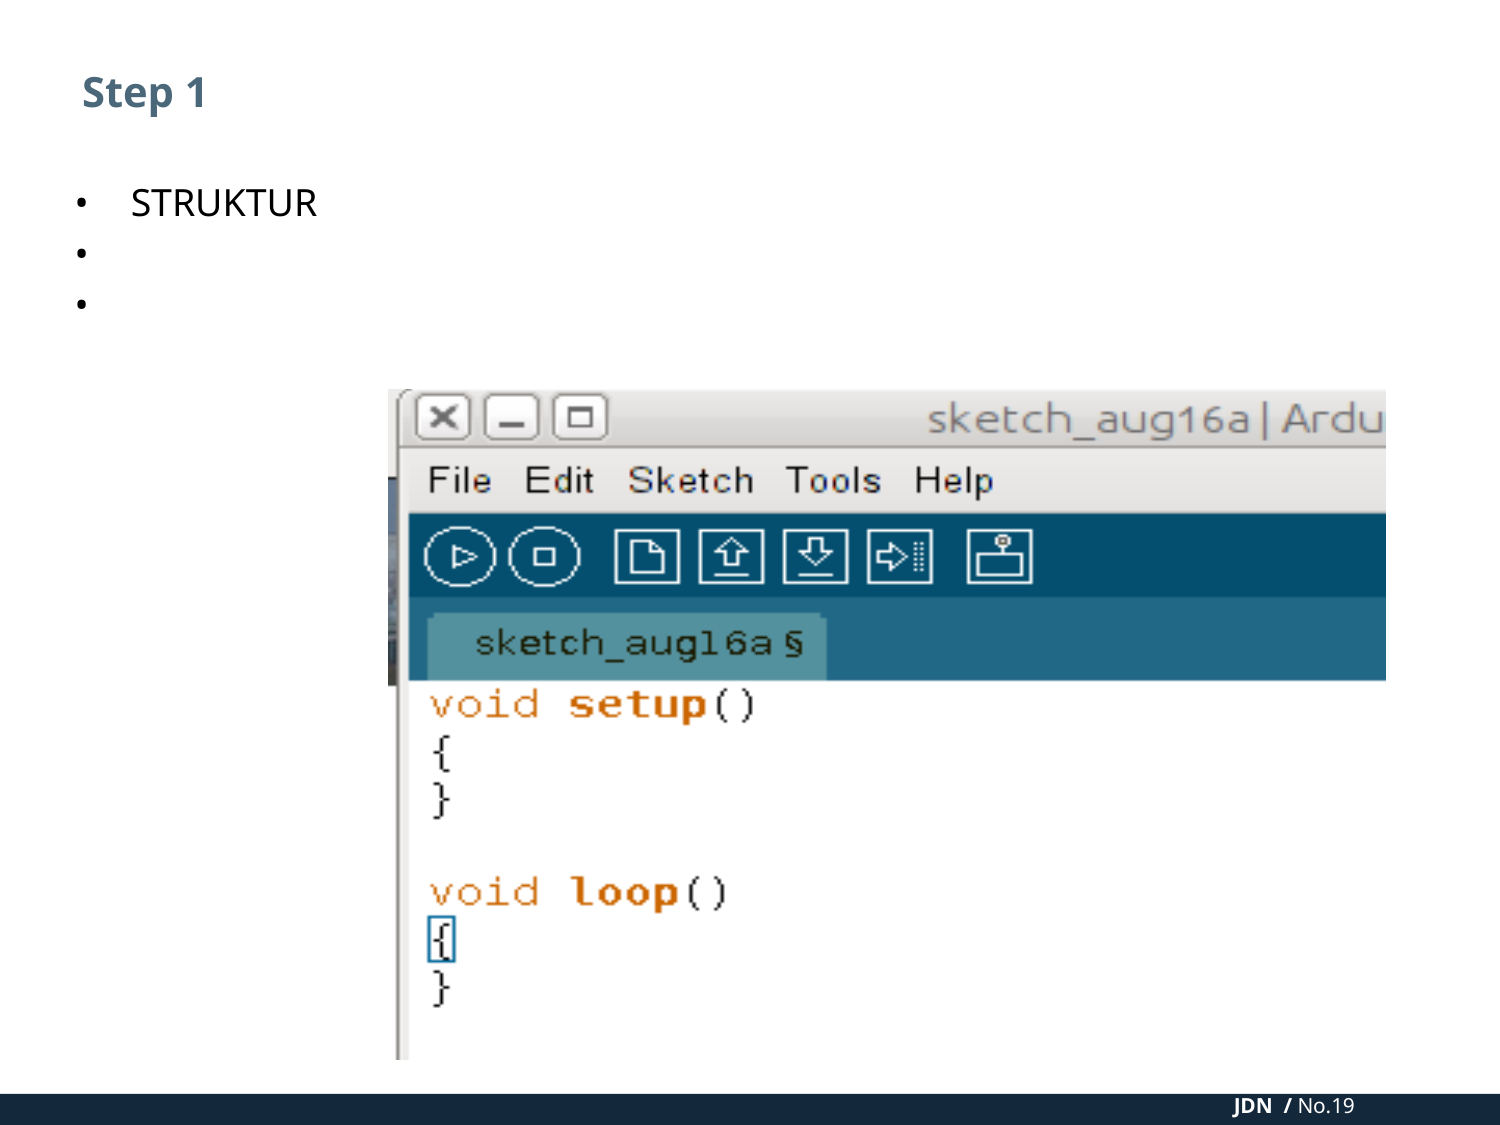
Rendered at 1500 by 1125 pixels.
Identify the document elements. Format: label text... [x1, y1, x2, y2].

list STRUKTUR [68, 176, 1462, 1094]
picture [508, 526, 581, 587]
picture [424, 526, 497, 587]
title Step 1 [67, 34, 1416, 148]
picture [867, 529, 933, 584]
picture [967, 529, 1033, 584]
picture [388, 389, 1386, 1060]
picture [698, 529, 765, 584]
picture [783, 529, 849, 584]
picture [614, 529, 681, 584]
